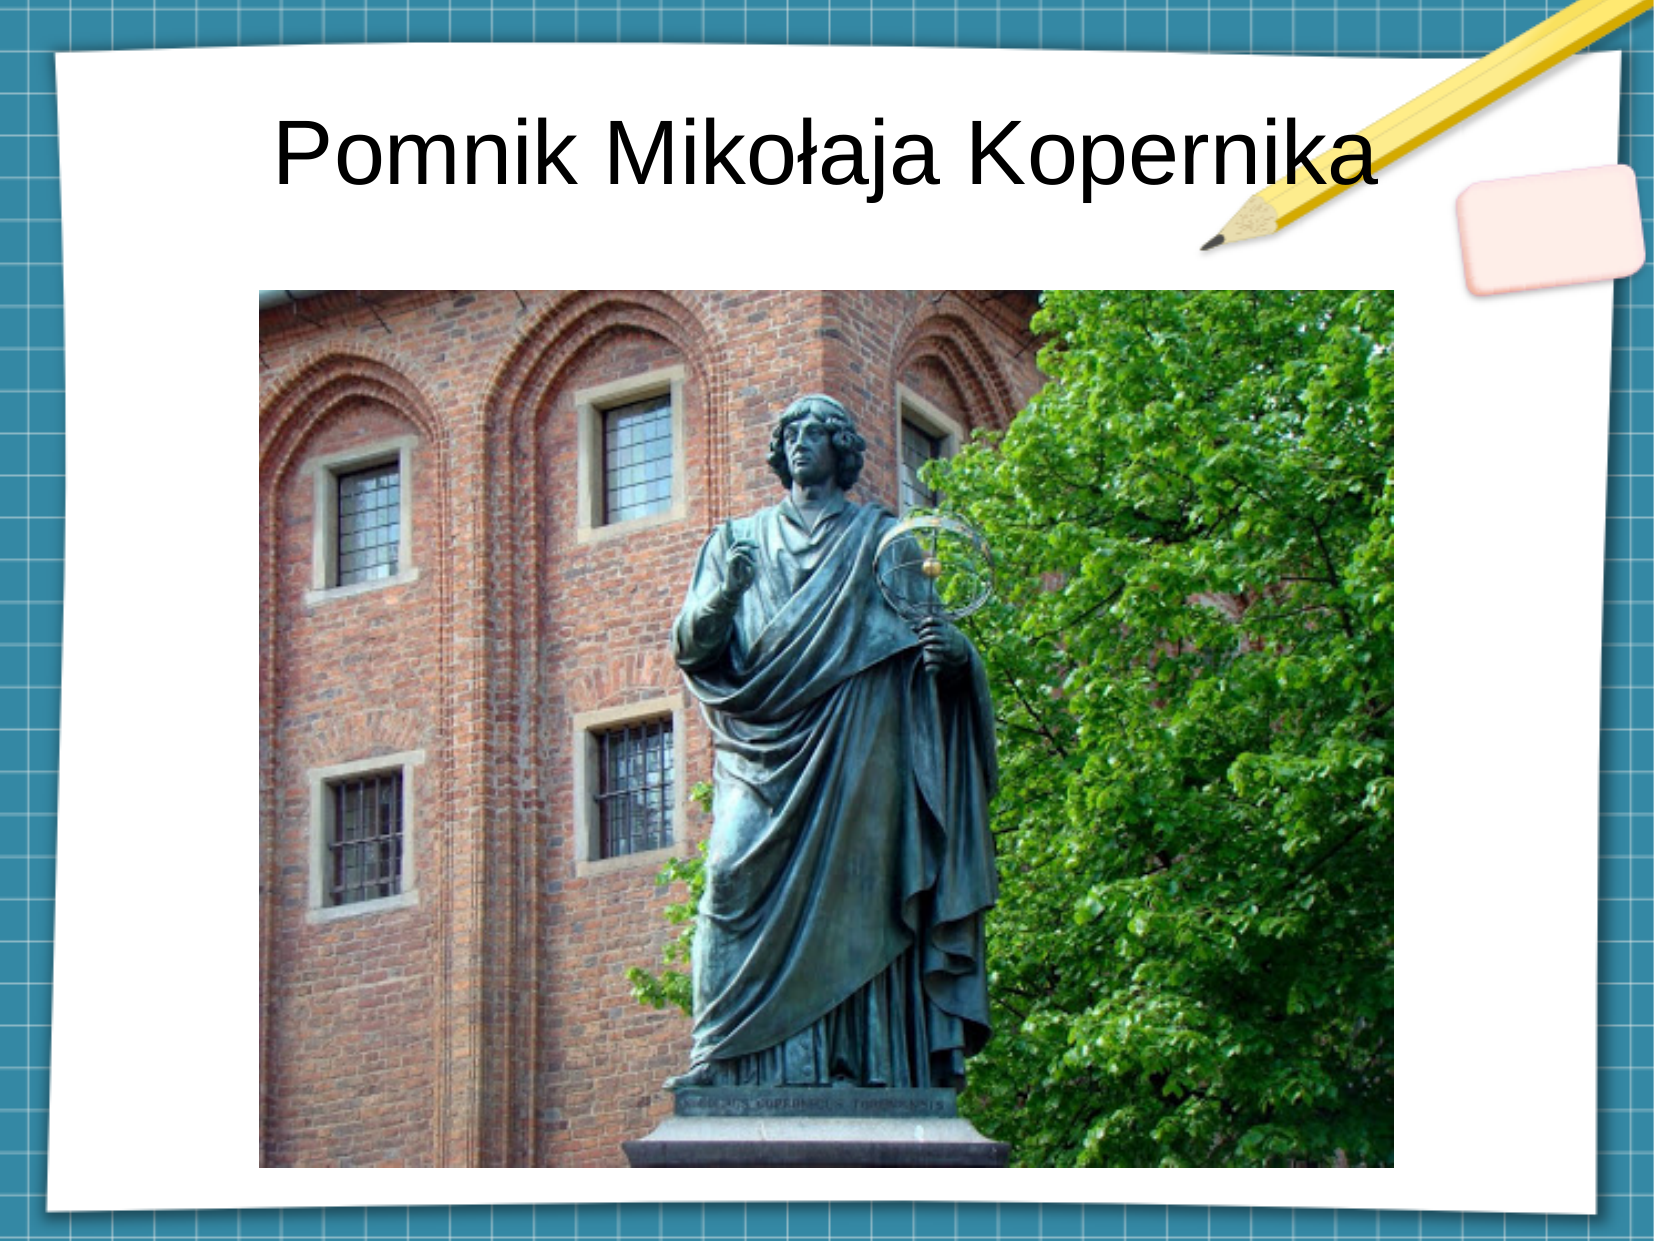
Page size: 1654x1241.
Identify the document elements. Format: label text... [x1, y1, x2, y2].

picture [0, 0, 1654, 1241]
title Pomnik Mikołaja Kopernika [82, 49, 1571, 257]
